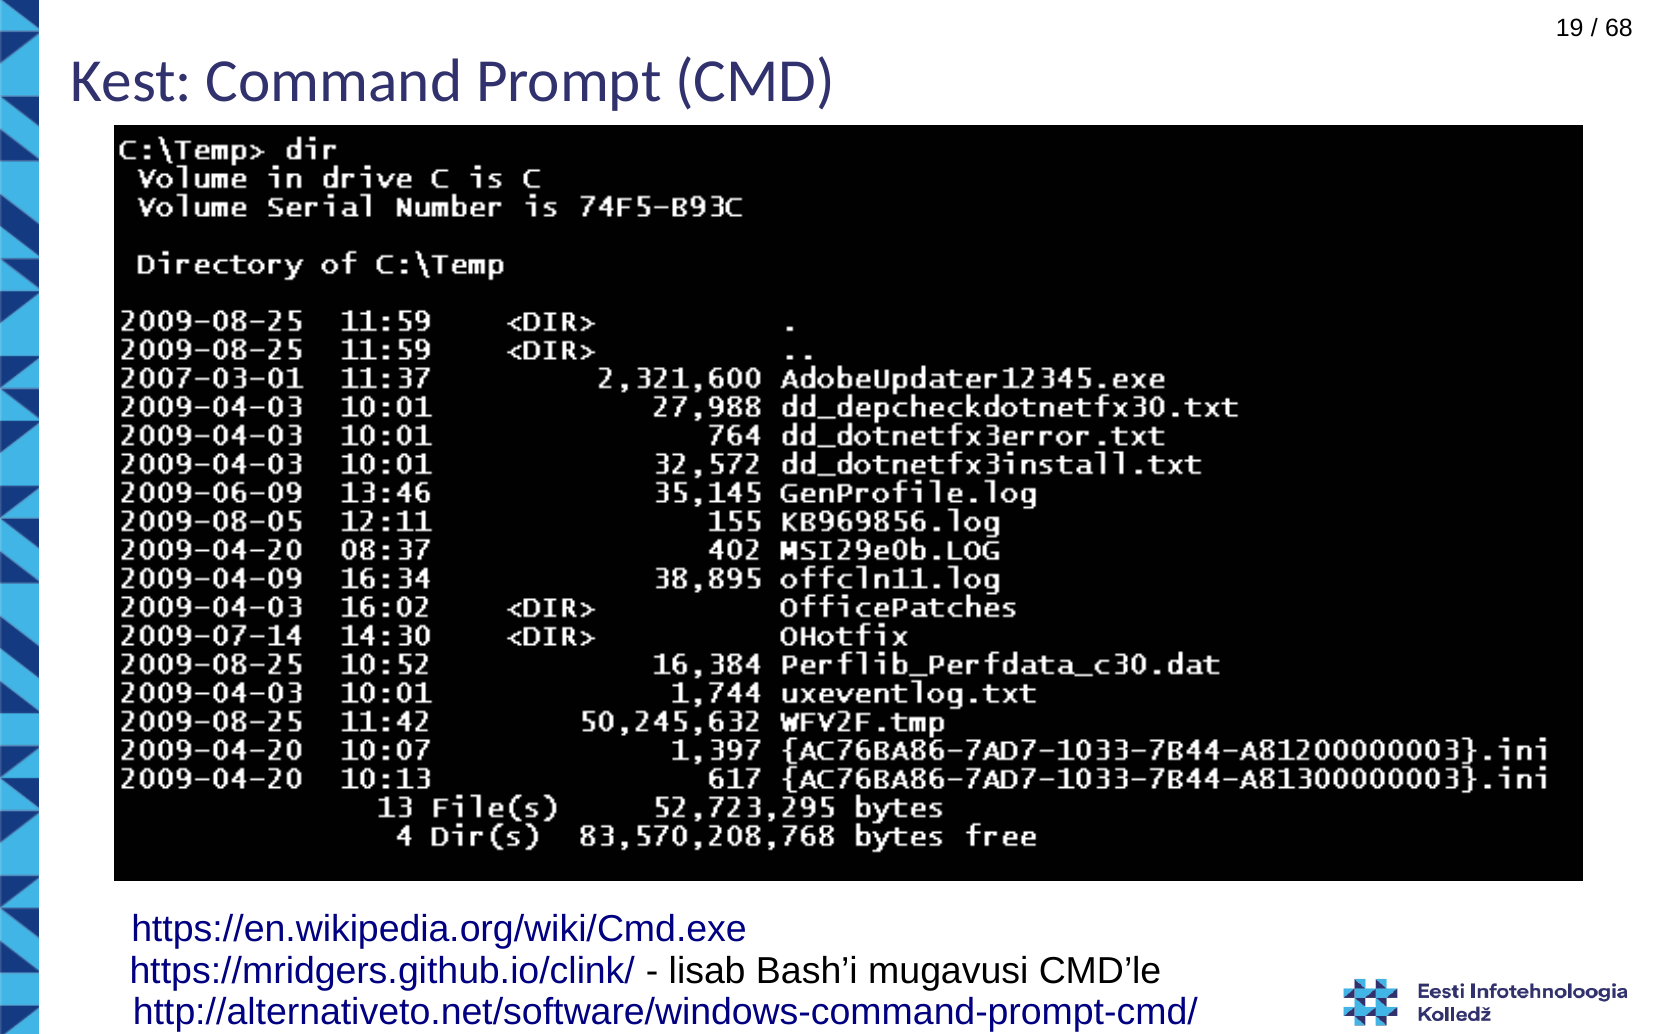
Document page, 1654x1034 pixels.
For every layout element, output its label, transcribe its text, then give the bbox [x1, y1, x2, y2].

picture [114, 125, 1583, 881]
text_box http://alternativeto.net/software/windows-command-prompt-cmd/ [118, 999, 1214, 1034]
text_box https://en.wikipedia.org/wiki/Cmd.exe [116, 900, 762, 958]
title Kest: Command Prompt (CMD) [70, 41, 1630, 130]
text_box https://mridgers.github.io/clink/ - lisab Bash’i mugavusi CMD’le [114, 941, 1229, 999]
